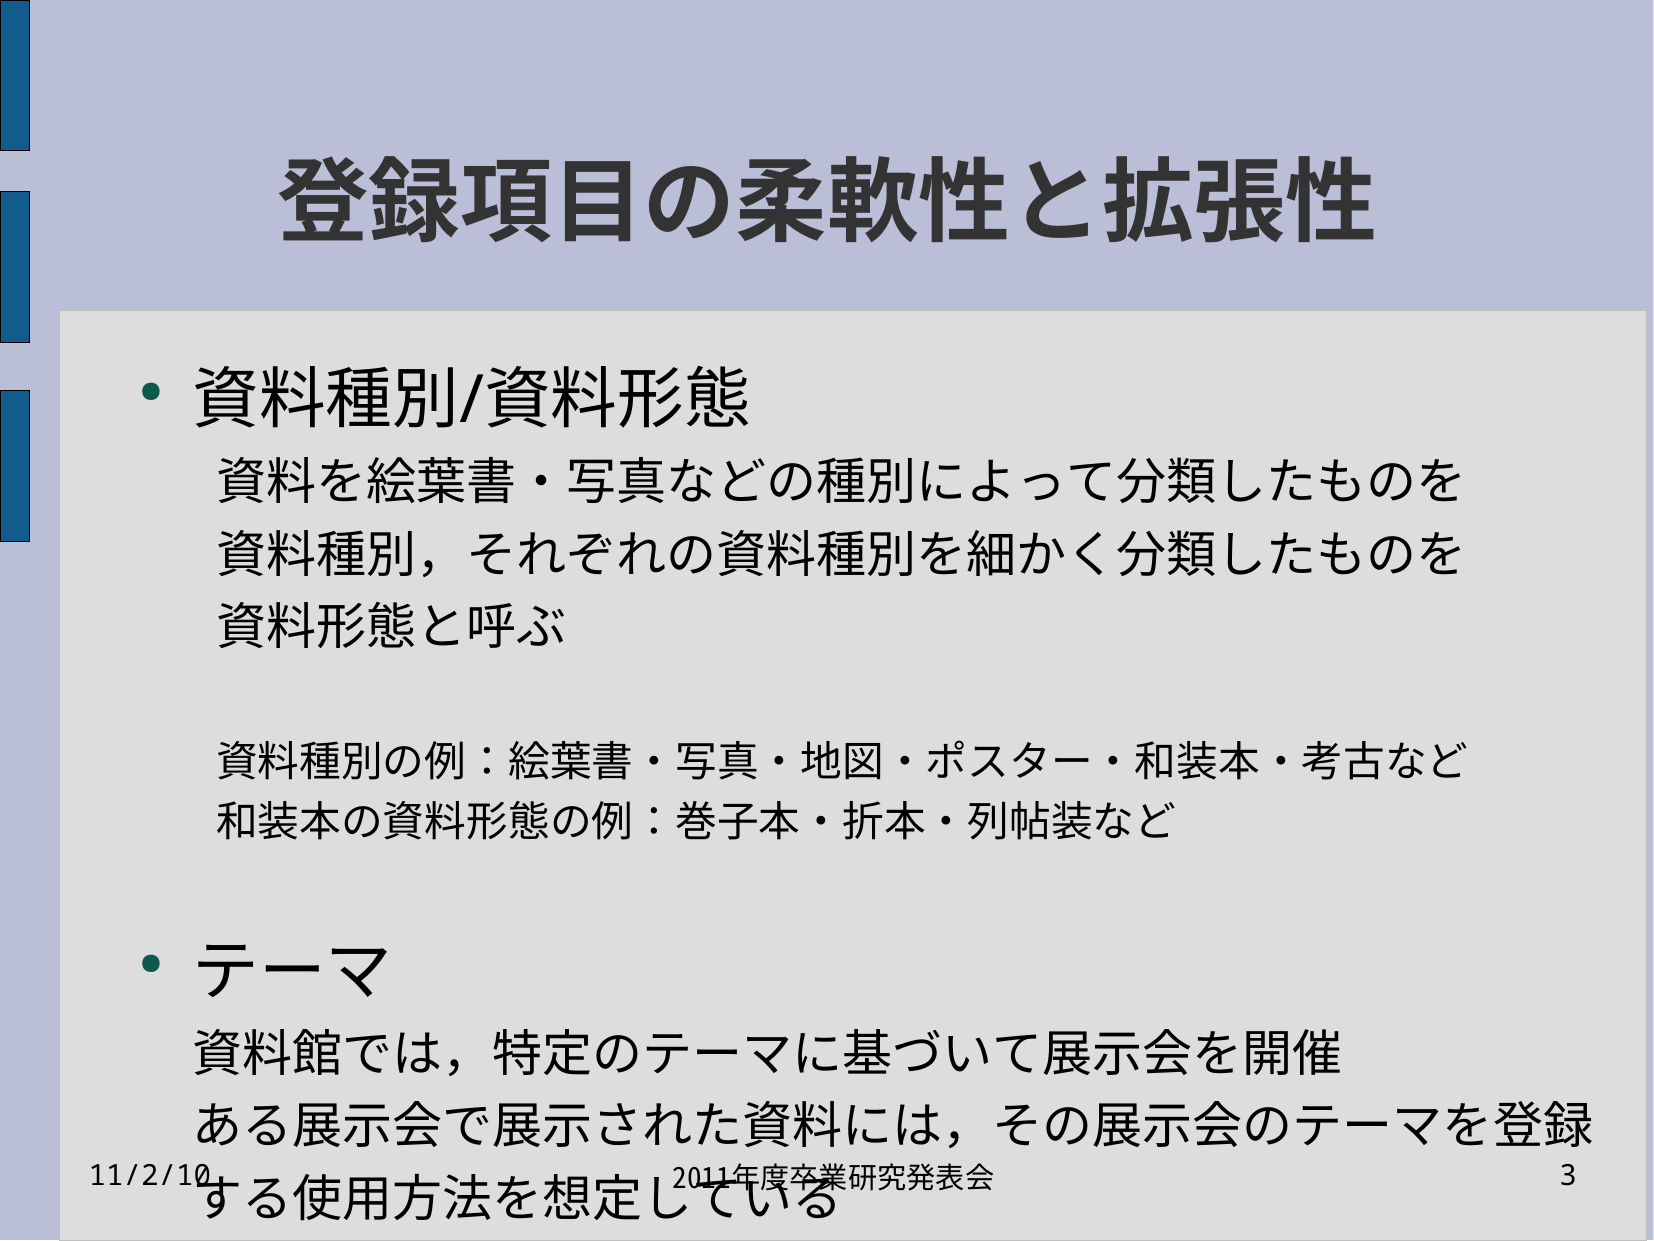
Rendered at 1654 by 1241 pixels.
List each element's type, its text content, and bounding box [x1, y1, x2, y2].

title 登録項目の柔軟性と拡張性 [121, 91, 1534, 299]
list 資料種別/資料形態 資料を絵葉書・写真などの種別によって分類したものを 資料種別，それぞれの資料種別を細かく分類したものを 資料形態と呼ぶ 資料種別の例：絵葉書・写真・地図・ポスター・和装本・考古など 和装本の資料形態の例：巻子本・折本・列帖装など テーマ 資料館では，特定のテーマに基づいて展示会を開催 ある展示会で展示された資料には，その展示会のテーマを登録する使用方法を想定している [121, 344, 1625, 1012]
